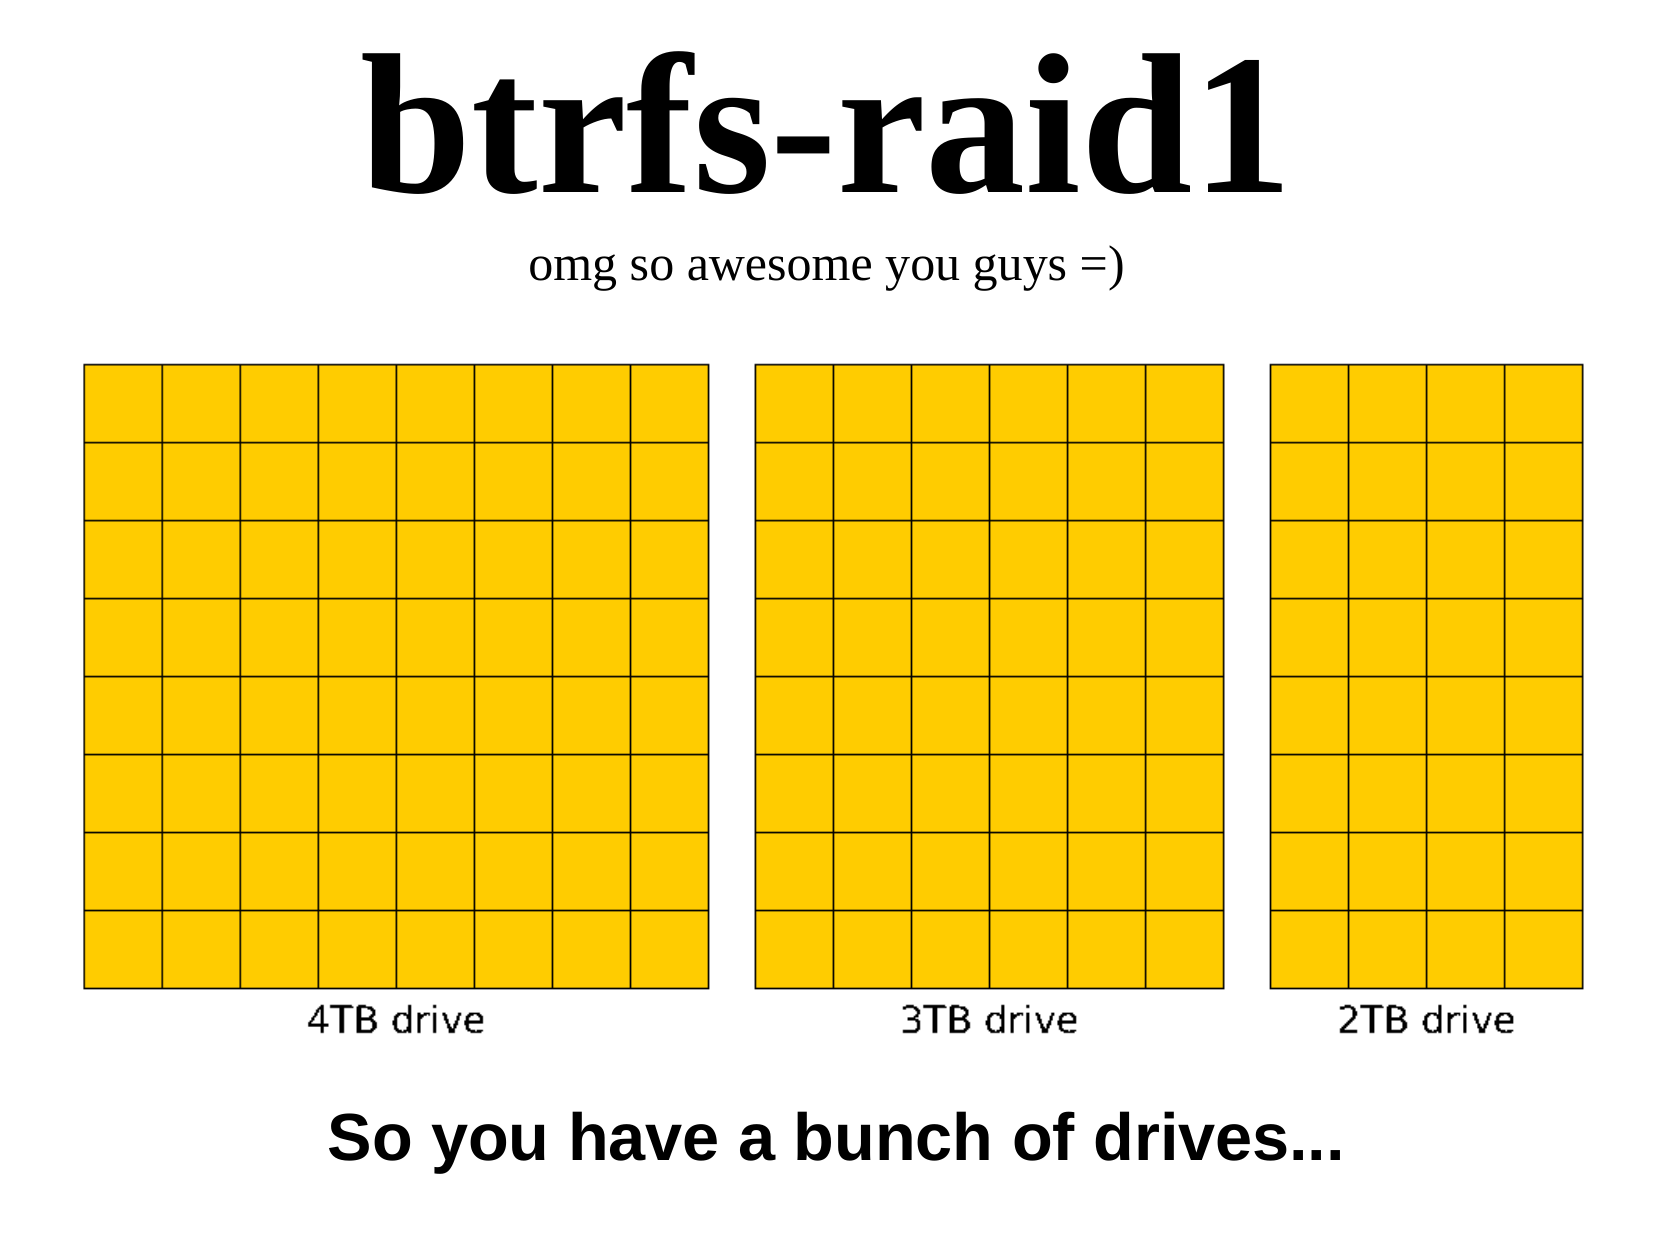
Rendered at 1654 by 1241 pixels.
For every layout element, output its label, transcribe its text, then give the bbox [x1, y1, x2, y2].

table_header So you have a bunch of drives... [15, 1066, 1635, 1230]
picture [15, 333, 1654, 1066]
title btrfs-raid1 omg so awesome you guys =) [0, 14, 1654, 292]
